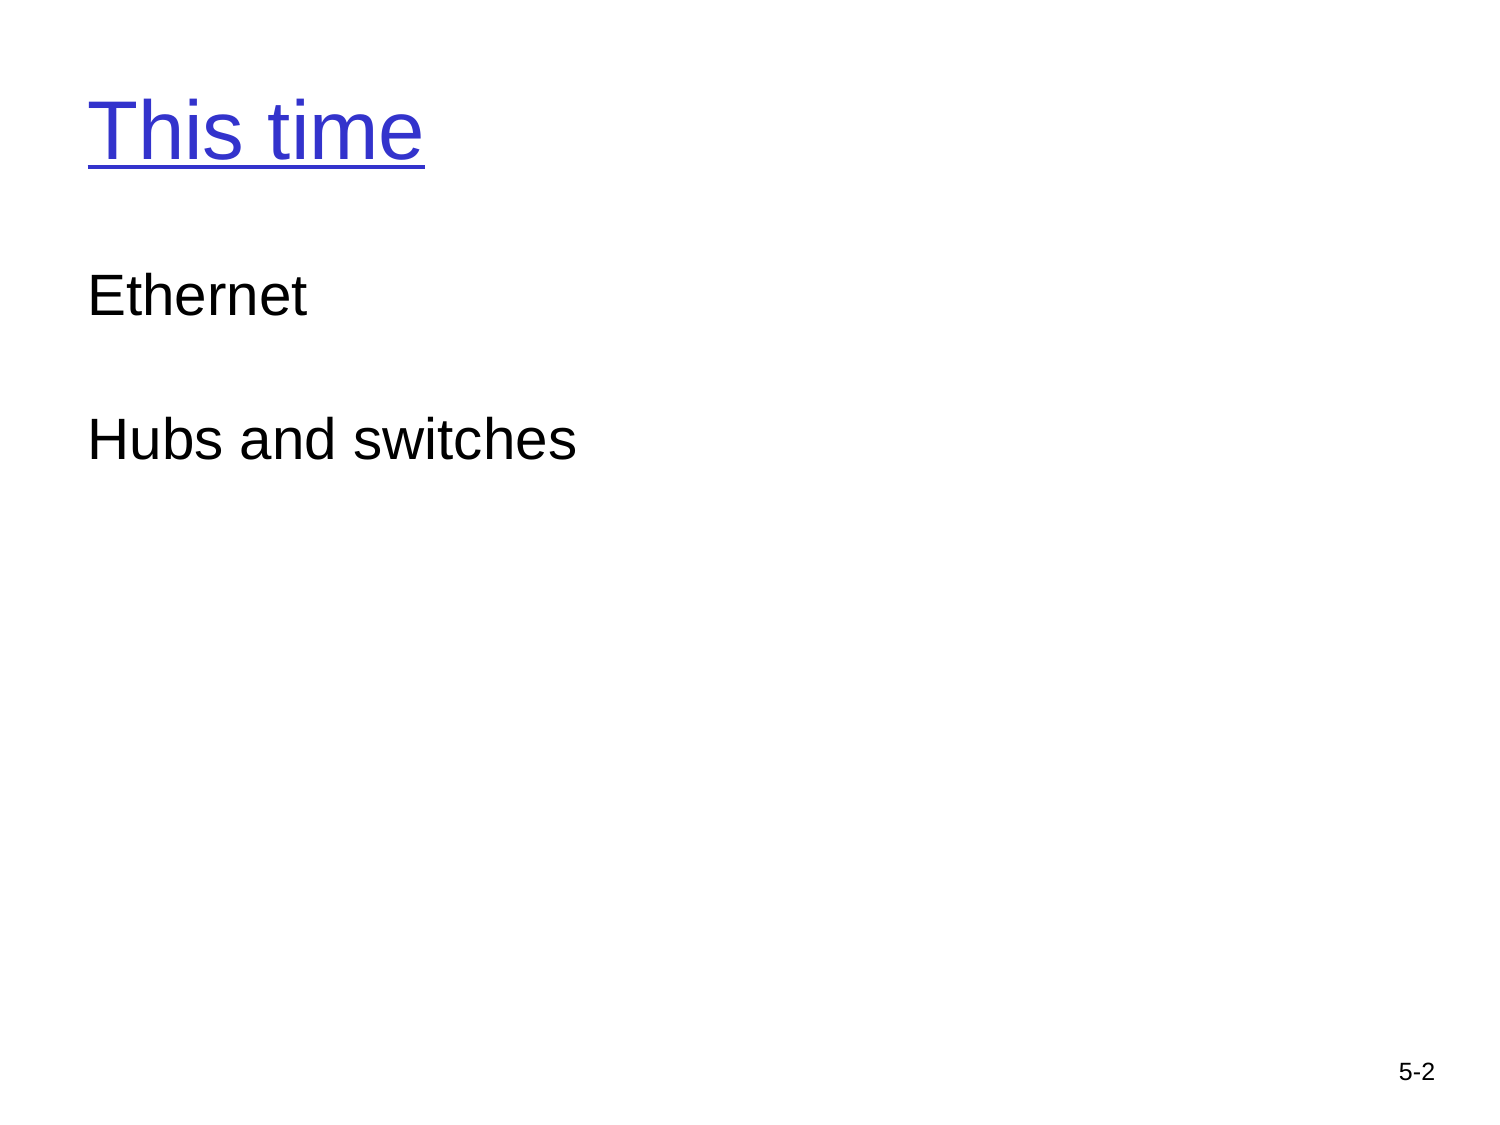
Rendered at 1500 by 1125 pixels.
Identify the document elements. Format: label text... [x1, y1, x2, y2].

title This time [87, 23, 1363, 239]
list Ethernet Hubs and switches [87, 262, 1363, 1026]
